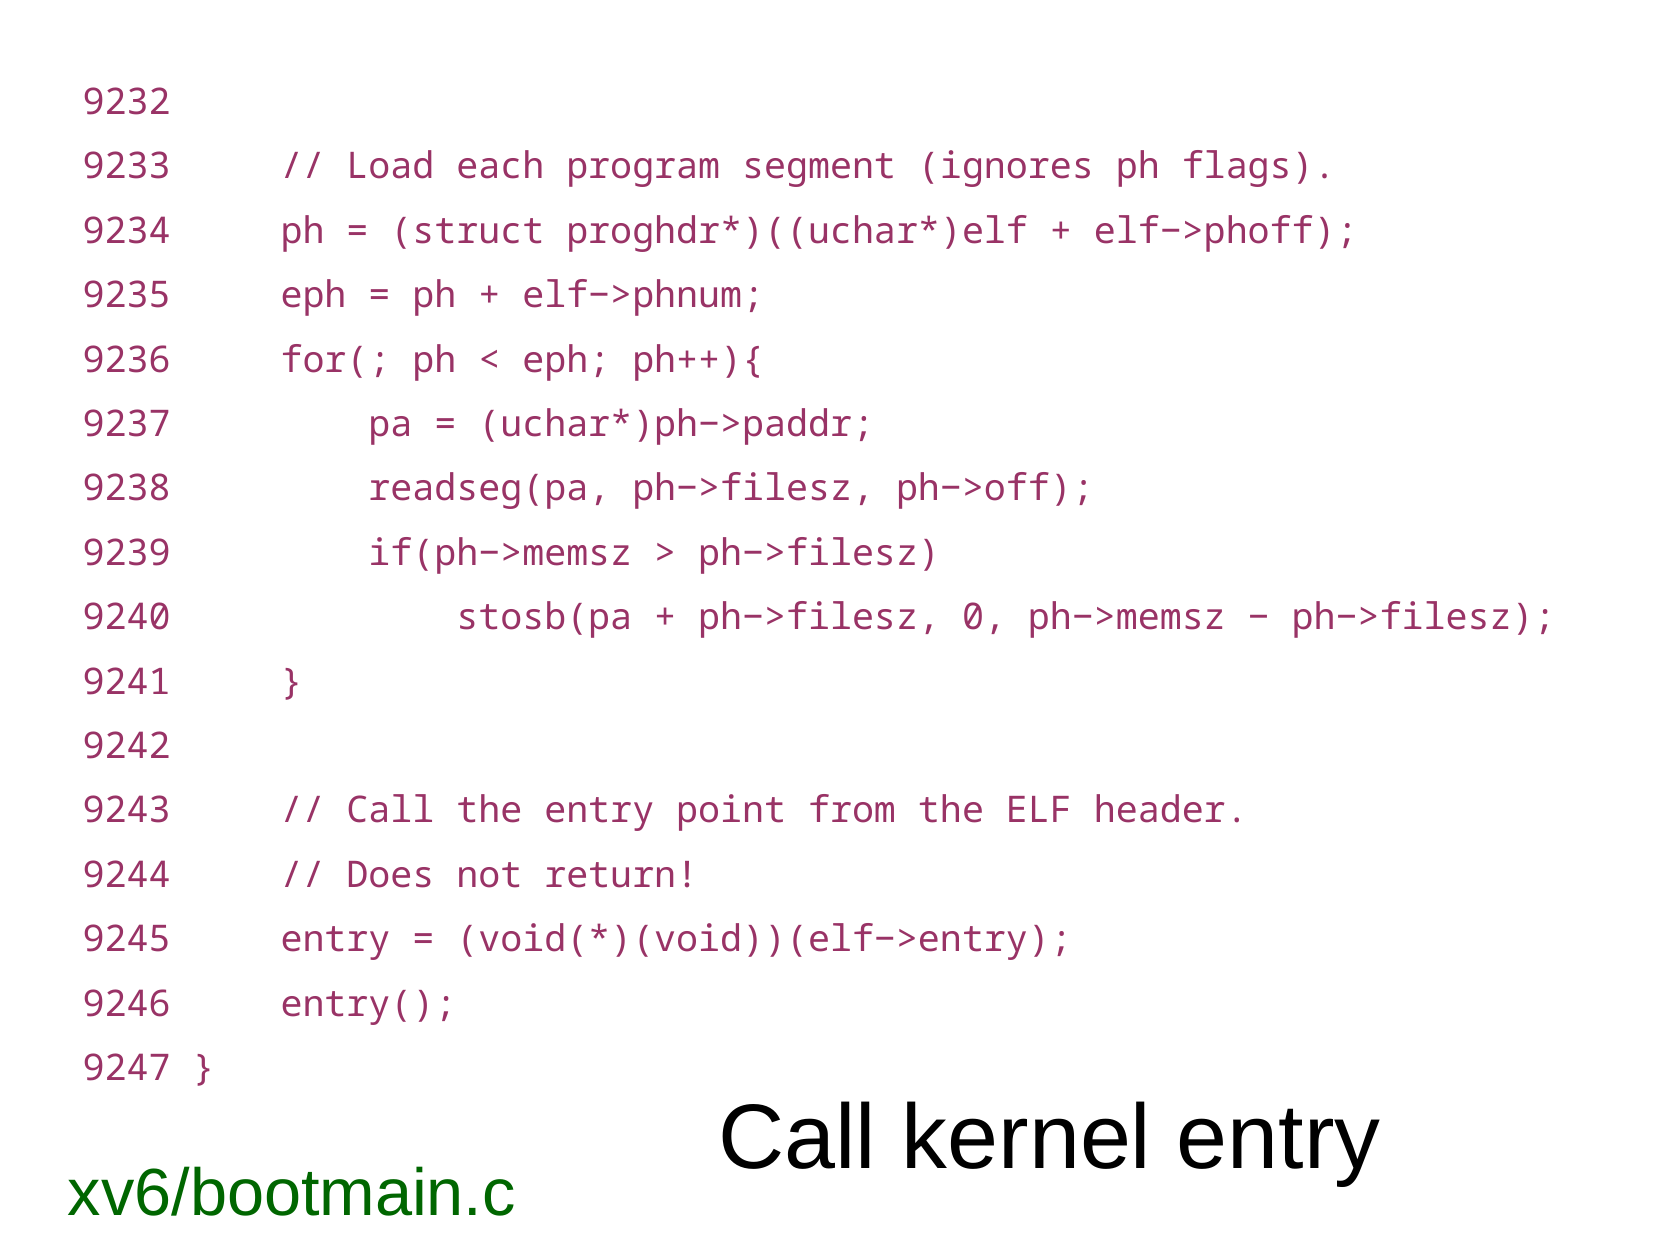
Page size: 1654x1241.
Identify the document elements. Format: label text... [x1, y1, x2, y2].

list 9232 9233 // Load each program segment (ignores ph flags). 9234 ph = (struct proghdr*)((uchar*)elf + elf−>phoff); 9235 eph = ph + elf−>phnum; 9236 for(; ph < eph; ph++){ 9237 pa = (uchar*)ph−>paddr; 9238 readseg(pa, ph−>filesz, ph−>off); 9239 if(ph−>memsz > ph−>filesz) 9240 stosb(pa + ph−>filesz, 0, ph−>memsz − ph−>filesz); 9241 } 9242 9243 // Call the entry point from the ELF header. 9244 // Does not return! 9245 entry = (void(*)(void))(elf−>entry); 9246 entry(); 9247 } [82, 75, 1571, 1148]
text_box xv6/bootmain.c [53, 1148, 638, 1238]
title Call kernel entry [487, 1033, 1613, 1241]
